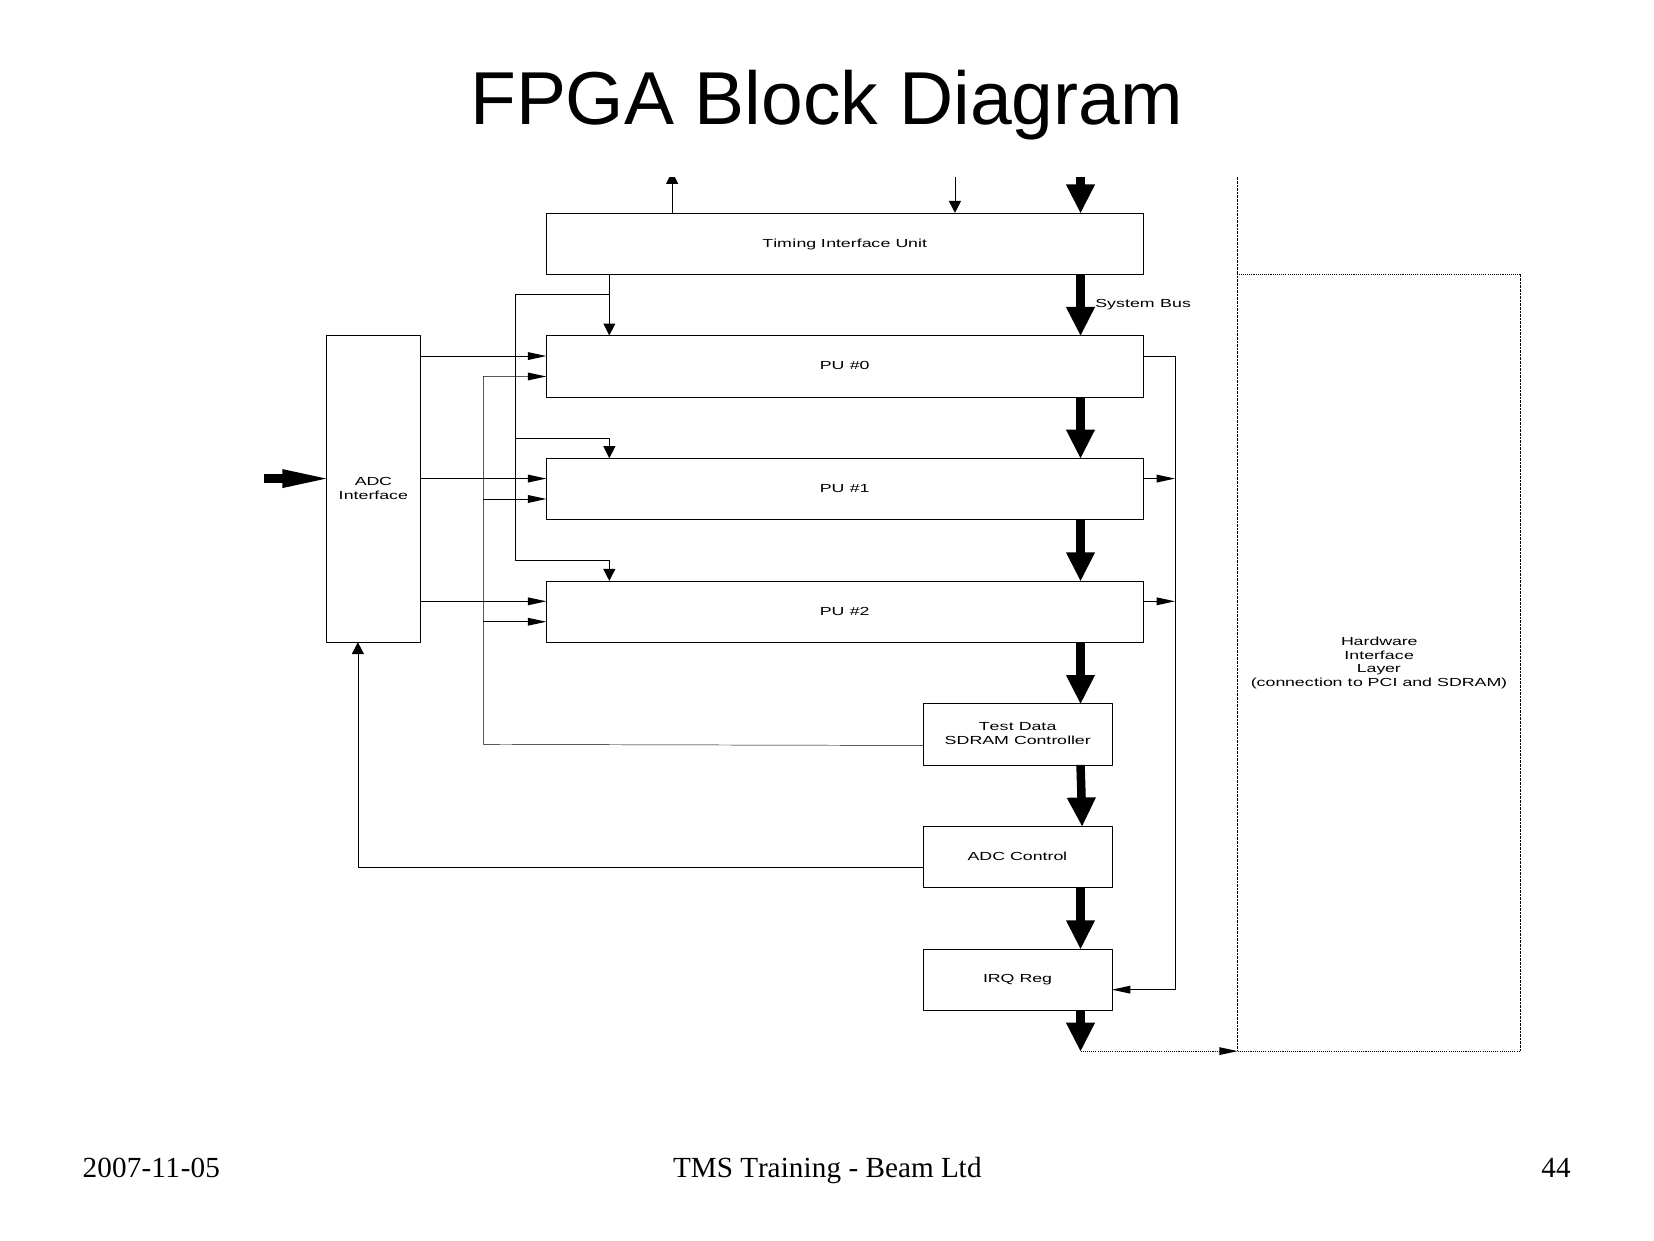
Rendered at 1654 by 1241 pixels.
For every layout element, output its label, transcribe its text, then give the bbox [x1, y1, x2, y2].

chart [82, 177, 1571, 1123]
title FPGA Block Diagram [82, 49, 1571, 148]
